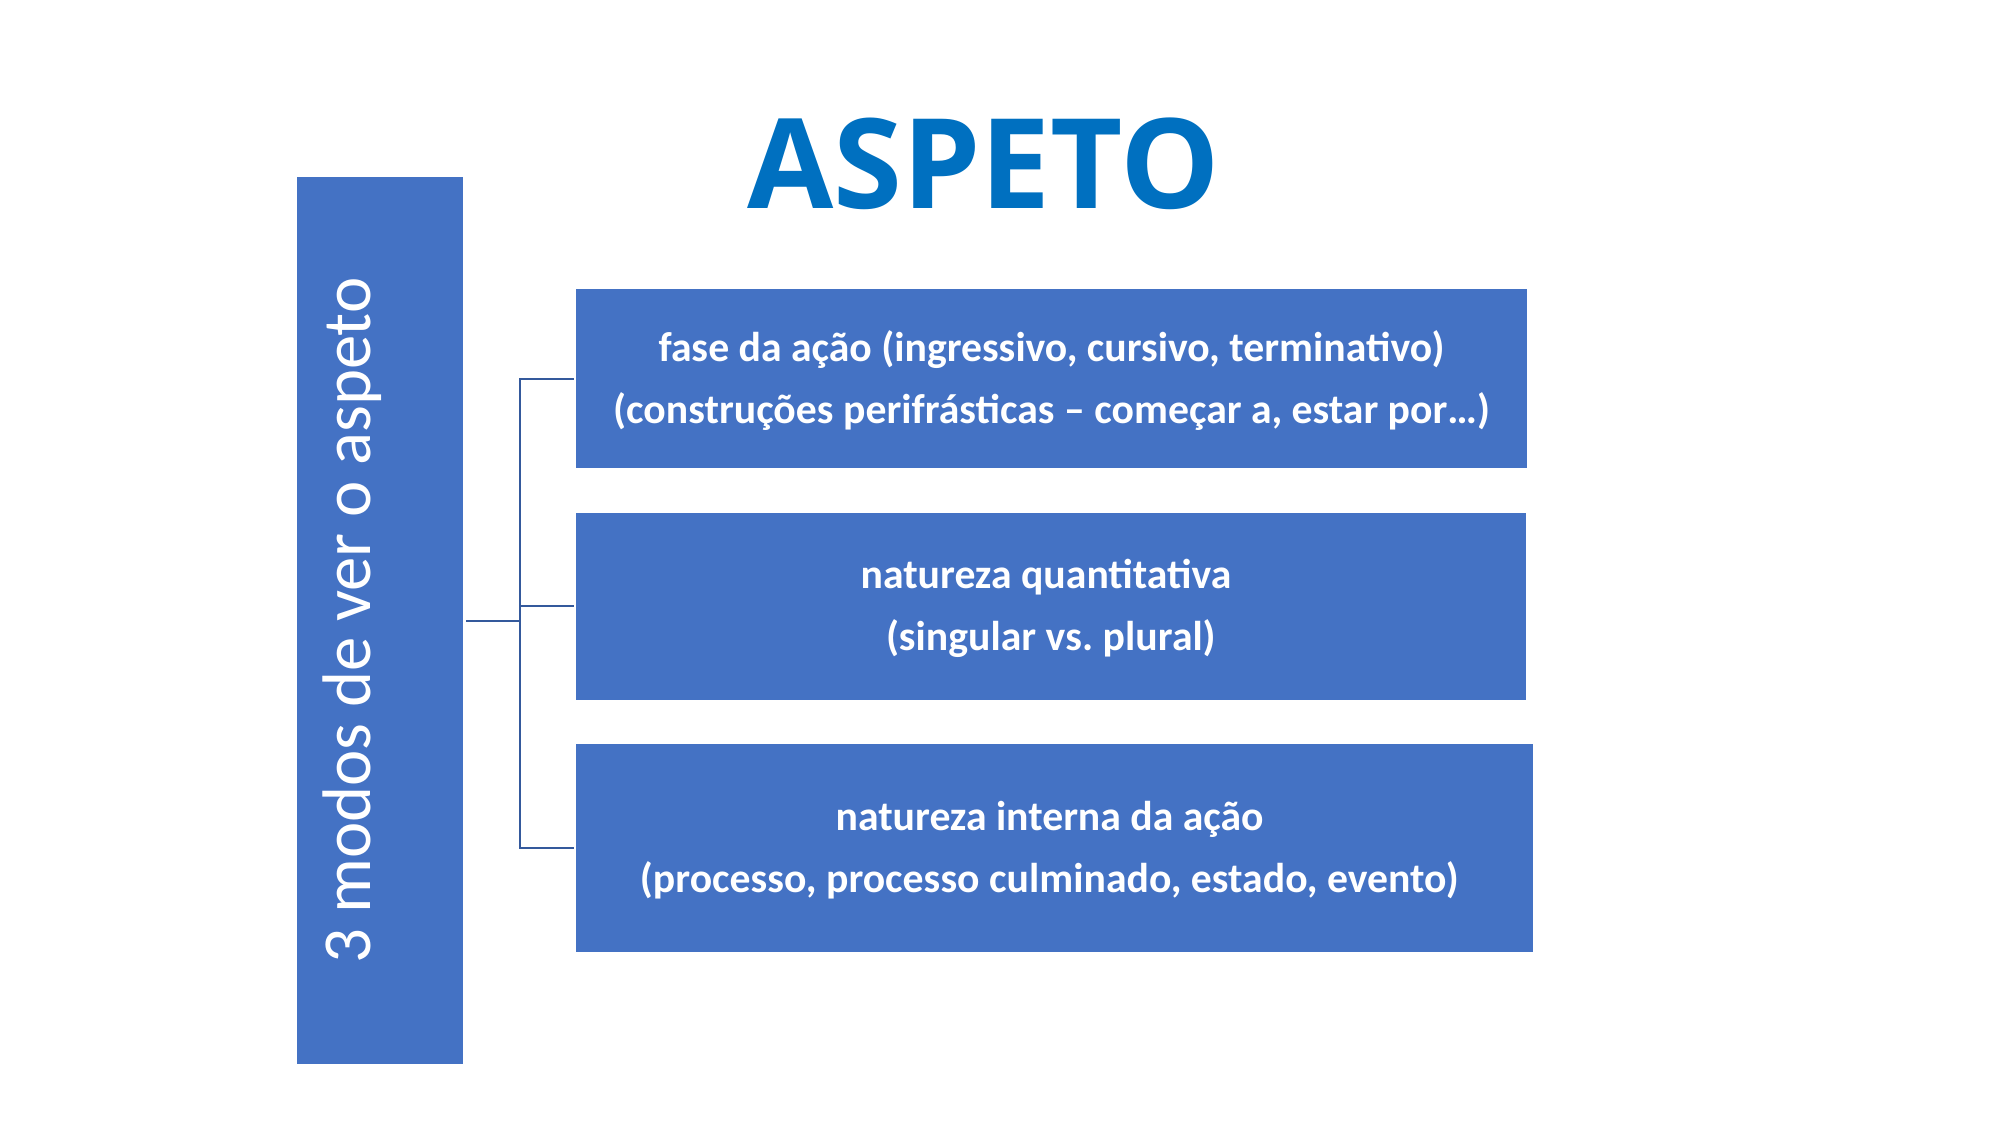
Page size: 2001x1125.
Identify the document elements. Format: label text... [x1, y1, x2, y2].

text_box 3 modos de ver o aspeto [295, 176, 465, 1066]
title ASPETO [137, 59, 1863, 278]
text_box natureza quantitativa (singular vs. plural) [575, 511, 1527, 701]
text_box fase da ação (ingressivo, cursivo, terminativo) (construções perifrásticas – começar a, estar por…) [575, 288, 1529, 470]
text_box natureza interna da ação (processo, processo culminado, estado, evento) [575, 742, 1534, 954]
